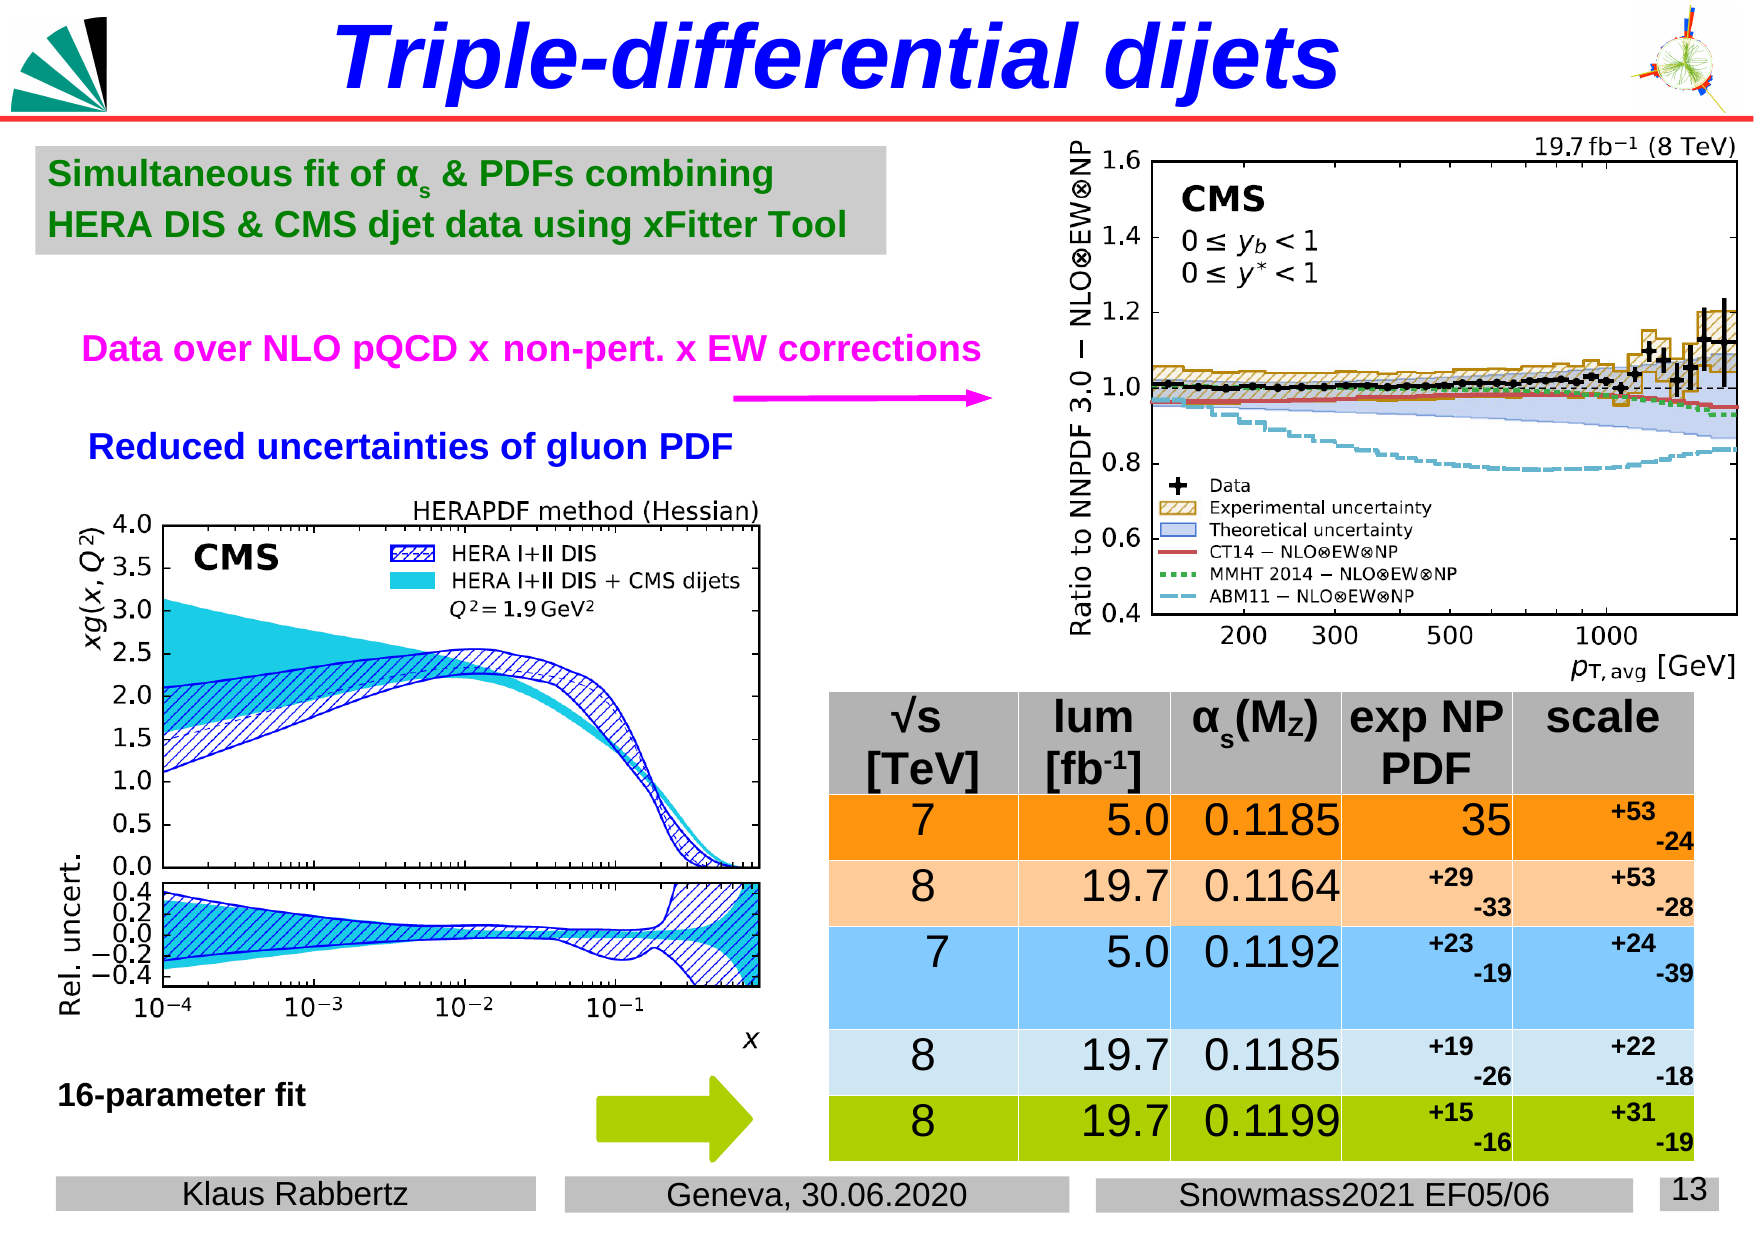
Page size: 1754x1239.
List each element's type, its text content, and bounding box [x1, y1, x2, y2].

table_cell +15-16 [1342, 1096, 1512, 1161]
table_cell 0.1192 [1171, 926, 1341, 1029]
table_cell 0.1164 [1171, 861, 1341, 926]
table_cell +53-24 [1513, 795, 1694, 860]
table_cell 19.7 [1019, 1030, 1170, 1095]
text_box Data over NLO pQCD x non-pert. x EW corrections [69, 320, 995, 377]
table_cell 19.7 [1019, 861, 1170, 926]
table_cell +31-19 [1513, 1096, 1694, 1161]
table_cell 0.1185 [1171, 1029, 1341, 1095]
table_cell 19.7 [1019, 1096, 1170, 1161]
table_cell 8 [829, 1096, 1018, 1161]
table_cell +22-18 [1513, 1030, 1694, 1095]
table_header exp NP PDF [1342, 692, 1512, 794]
table_header scale [1513, 692, 1694, 794]
picture [1631, 5, 1739, 113]
text_box Reduced uncertainties of gluon PDF [76, 419, 761, 479]
table_cell +29-33 [1342, 861, 1512, 926]
table_cell +23-19 [1342, 927, 1512, 1029]
table_cell 7 [829, 795, 1018, 860]
table_header √s [TeV] [829, 692, 1018, 794]
table_cell +19-26 [1342, 1030, 1512, 1095]
text_box [599, 1078, 751, 1160]
picture [11, 17, 107, 113]
text_box 16-parameter fit [45, 1070, 329, 1122]
table_cell 5.0 [1019, 927, 1170, 1029]
table_cell 0.1185 [1171, 795, 1341, 860]
table_cell +53-28 [1513, 861, 1694, 926]
table_cell 7 [829, 927, 1018, 1029]
table_cell +24-39 [1513, 927, 1694, 1029]
table_cell 35 [1342, 795, 1512, 860]
text_box Simultaneous fit of αs & PDFs combining HERA DIS & CMS djet data using xFitter Tool [35, 146, 887, 255]
table_header αs(MZ) [1171, 692, 1341, 794]
title Triple-differential dijets [129, 0, 1545, 114]
table_header lum [fb-1] [1019, 692, 1170, 794]
table_cell 0.1199 [1171, 1096, 1341, 1161]
table_cell 8 [829, 1030, 1018, 1095]
picture [49, 494, 771, 1055]
table_cell 8 [829, 861, 1018, 926]
table_cell 5.0 [1019, 795, 1170, 860]
picture [1057, 133, 1747, 682]
